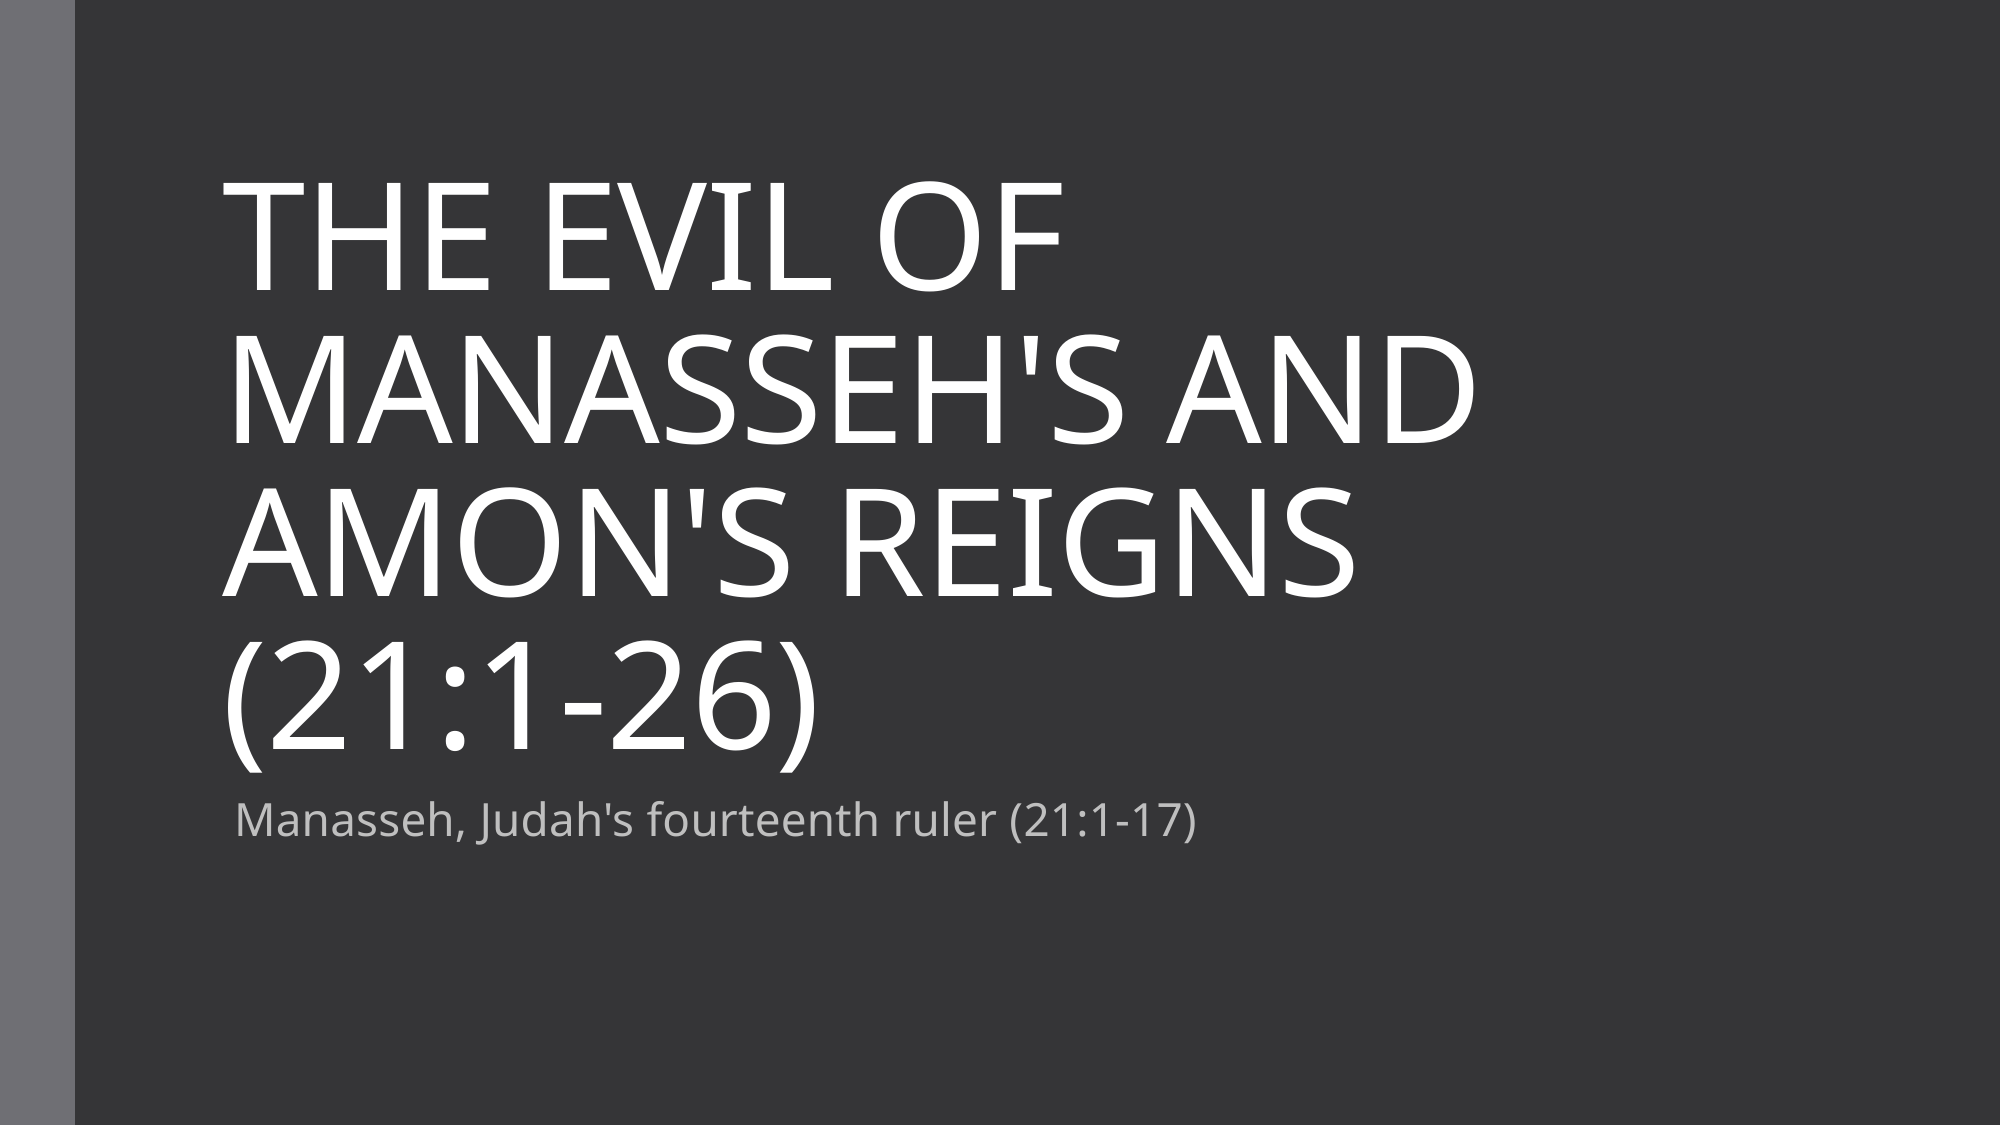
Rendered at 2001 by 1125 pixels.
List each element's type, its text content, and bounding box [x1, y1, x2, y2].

subtitle Manasseh, Judah's fourteenth ruler (21:1-17) [206, 787, 1752, 1066]
title THE EVIL OF MANASSEH'S AND AMON'S REIGNS (21:1-26) [206, 124, 1752, 787]
